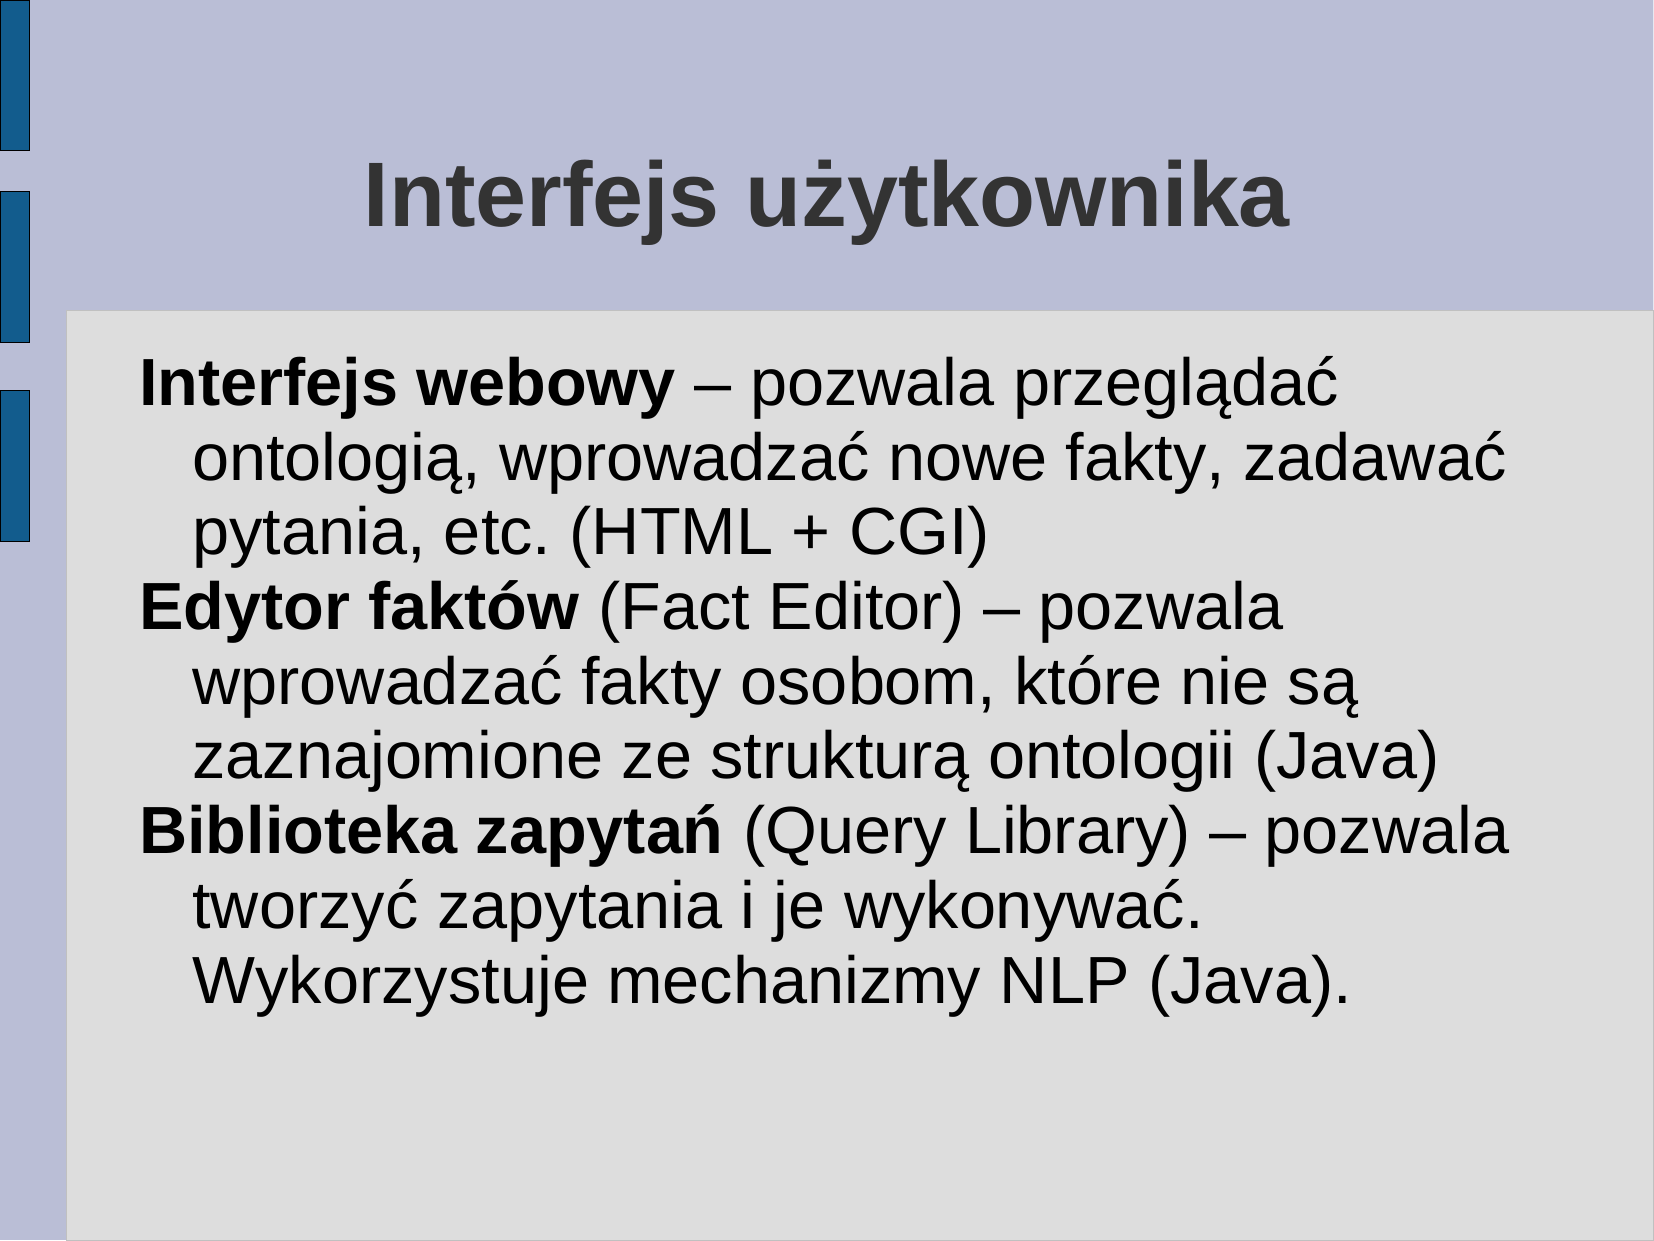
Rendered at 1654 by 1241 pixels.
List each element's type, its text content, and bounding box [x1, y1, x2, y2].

list Interfejs webowy – pozwala przeglądać ontologią, wprowadzać nowe fakty, zadawać pytania, etc. (HTML + CGI) Edytor faktów (Fact Editor) – pozwala wprowadzać fakty osobom, które nie są zaznajomione ze strukturą ontologii (Java) Biblioteka zapytań (Query Library) – pozwala tworzyć zapytania i je wykonywać. Wykorzystuje mechanizmy NLP (Java). [121, 344, 1534, 1127]
title Interfejs użytkownika [121, 91, 1534, 299]
